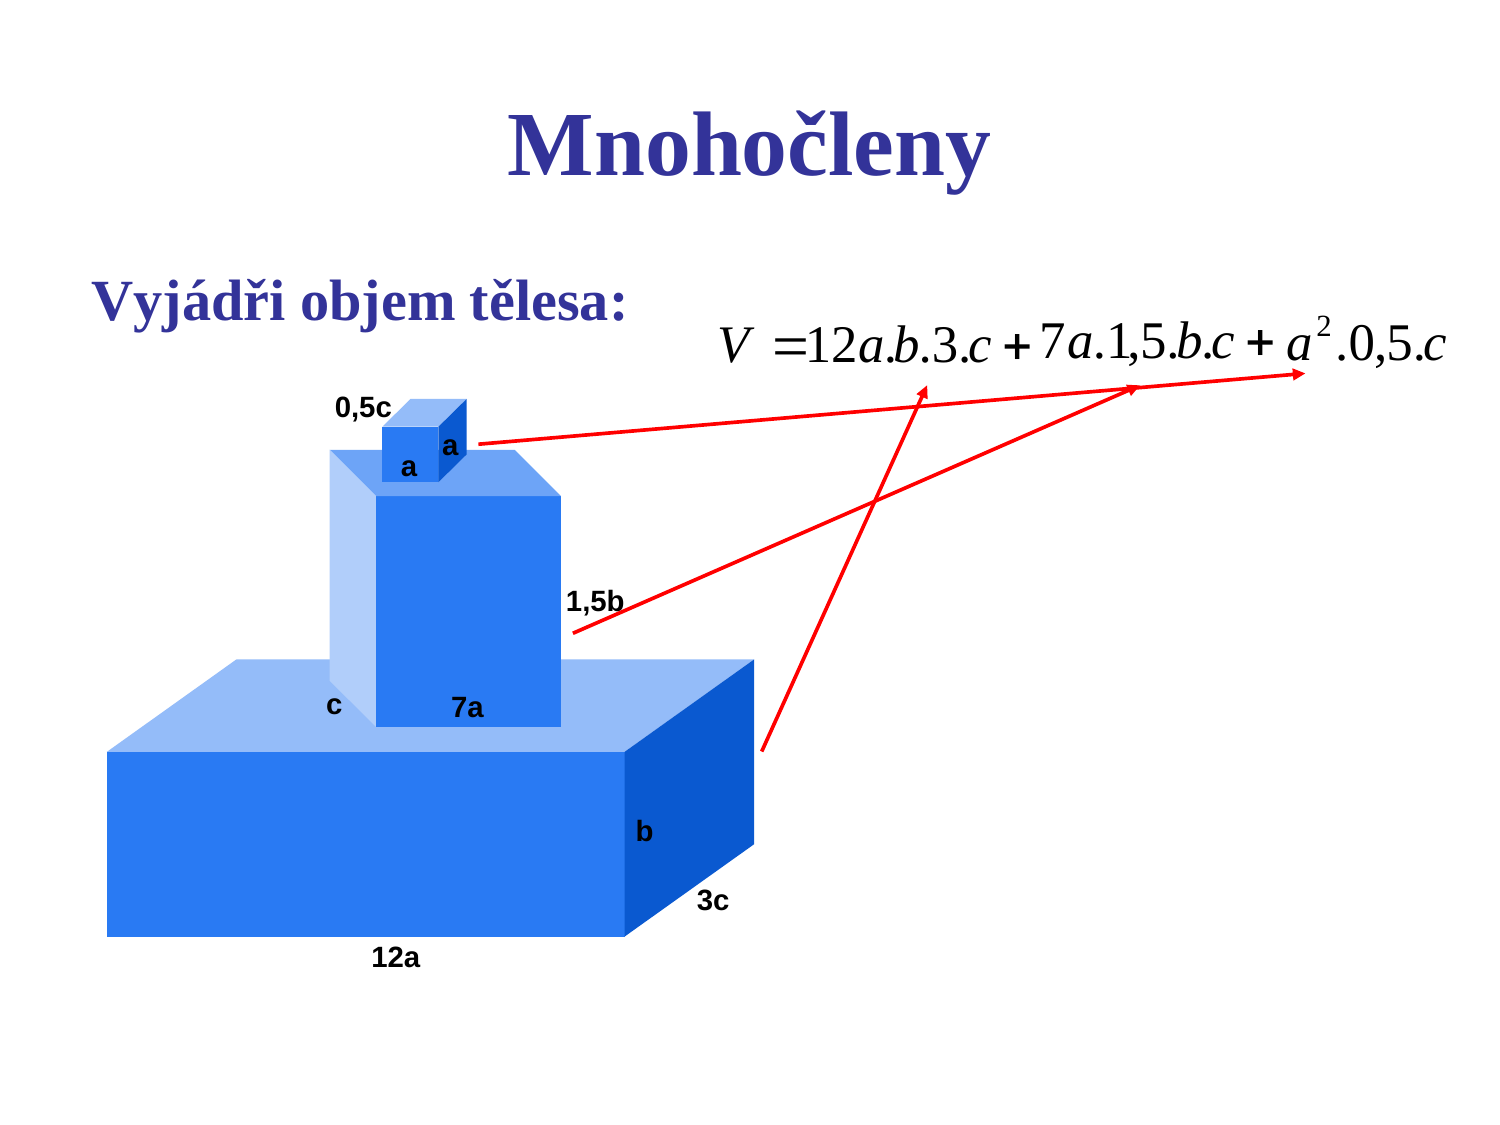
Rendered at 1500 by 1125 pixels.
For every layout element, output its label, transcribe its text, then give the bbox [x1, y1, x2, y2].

title Mnohočleny [75, 45, 1426, 233]
chart [714, 302, 1459, 383]
text_box Vyjádři objem tělesa: [76, 245, 739, 350]
picture [100, 385, 762, 981]
